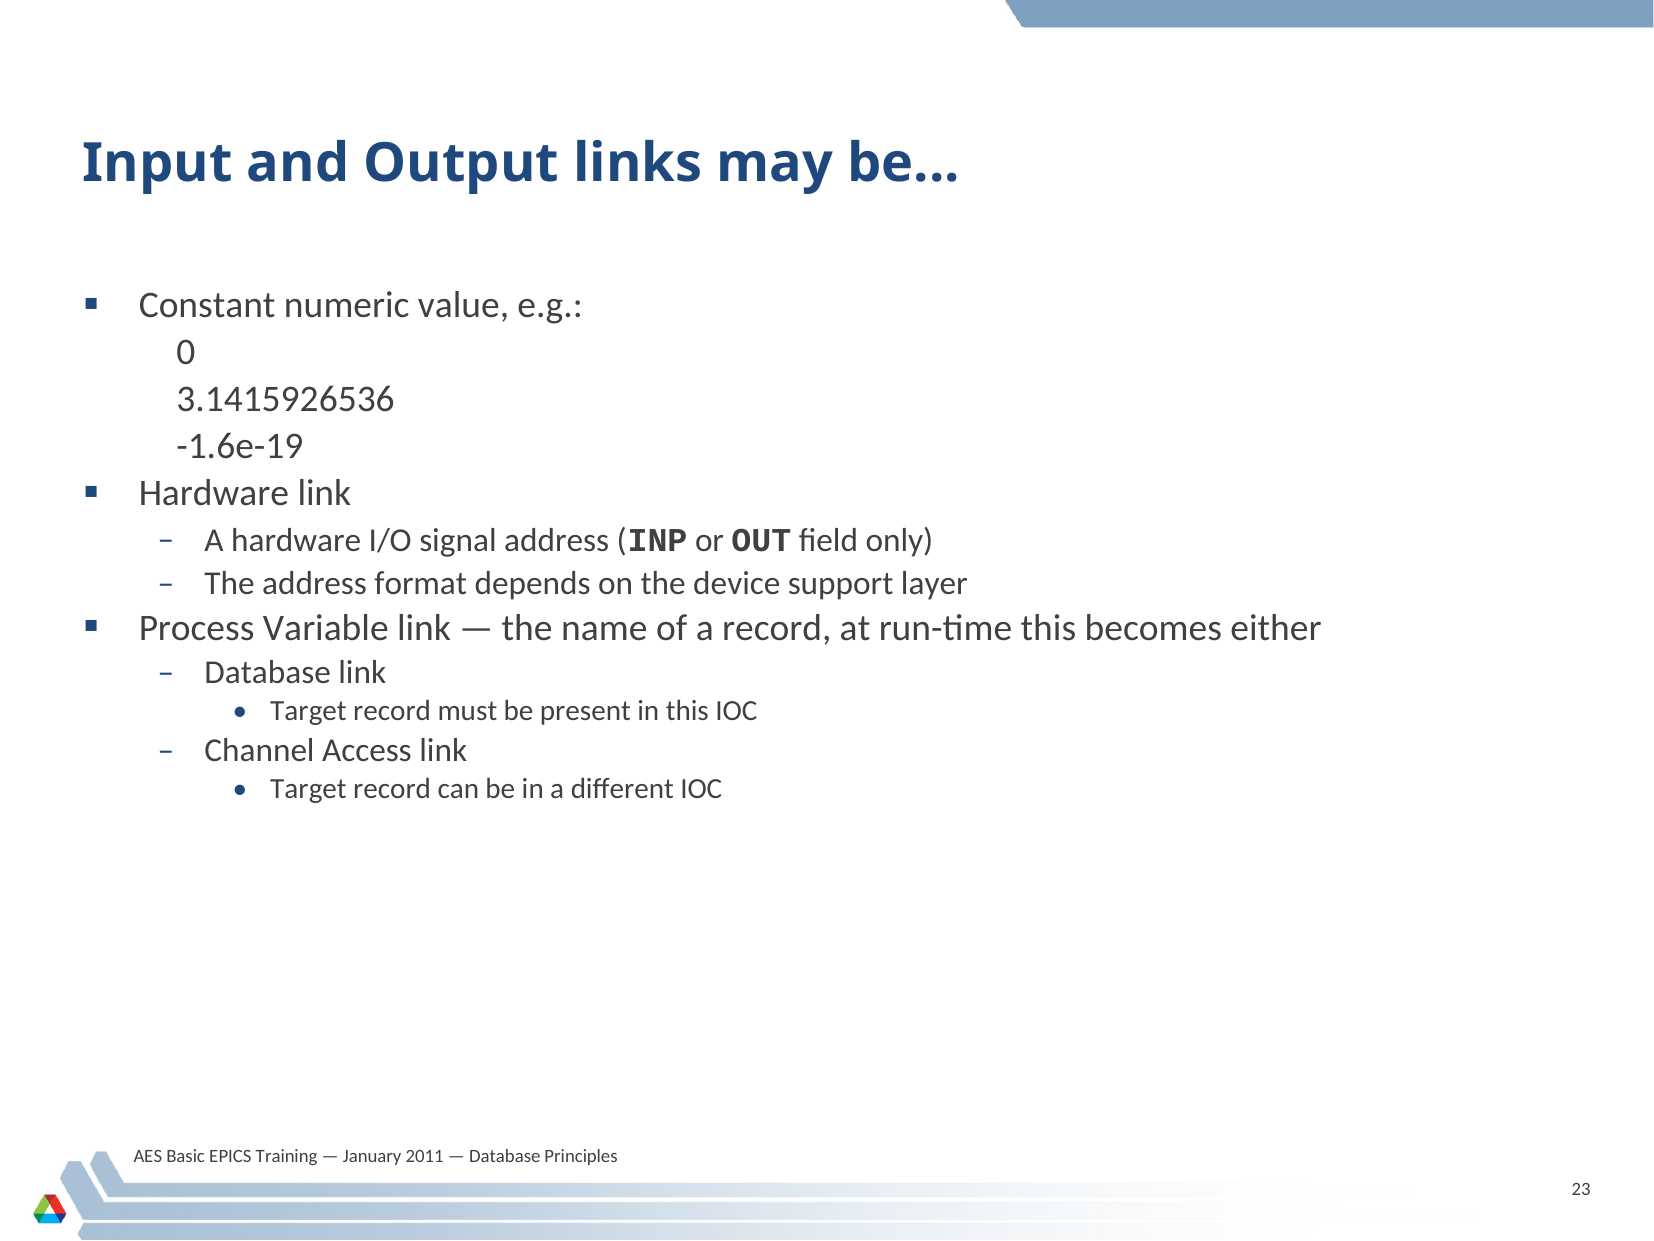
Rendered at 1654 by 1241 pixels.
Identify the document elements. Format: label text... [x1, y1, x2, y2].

title Input and Output links may be... [82, 128, 1571, 192]
picture [0, 1143, 1654, 1240]
list Constant numeric value, e.g.: 0 3.1415926536 -1.6e-19 Hardware link A hardware I/O signal address (INP or OUT field only) The address format depends on the device support layer Process Variable link — the name of a record, at run-time this becomes either Database link Target record must be present in this IOC Channel Access link Target record can be in a different IOC [82, 289, 1571, 914]
picture [0, 0, 1654, 29]
